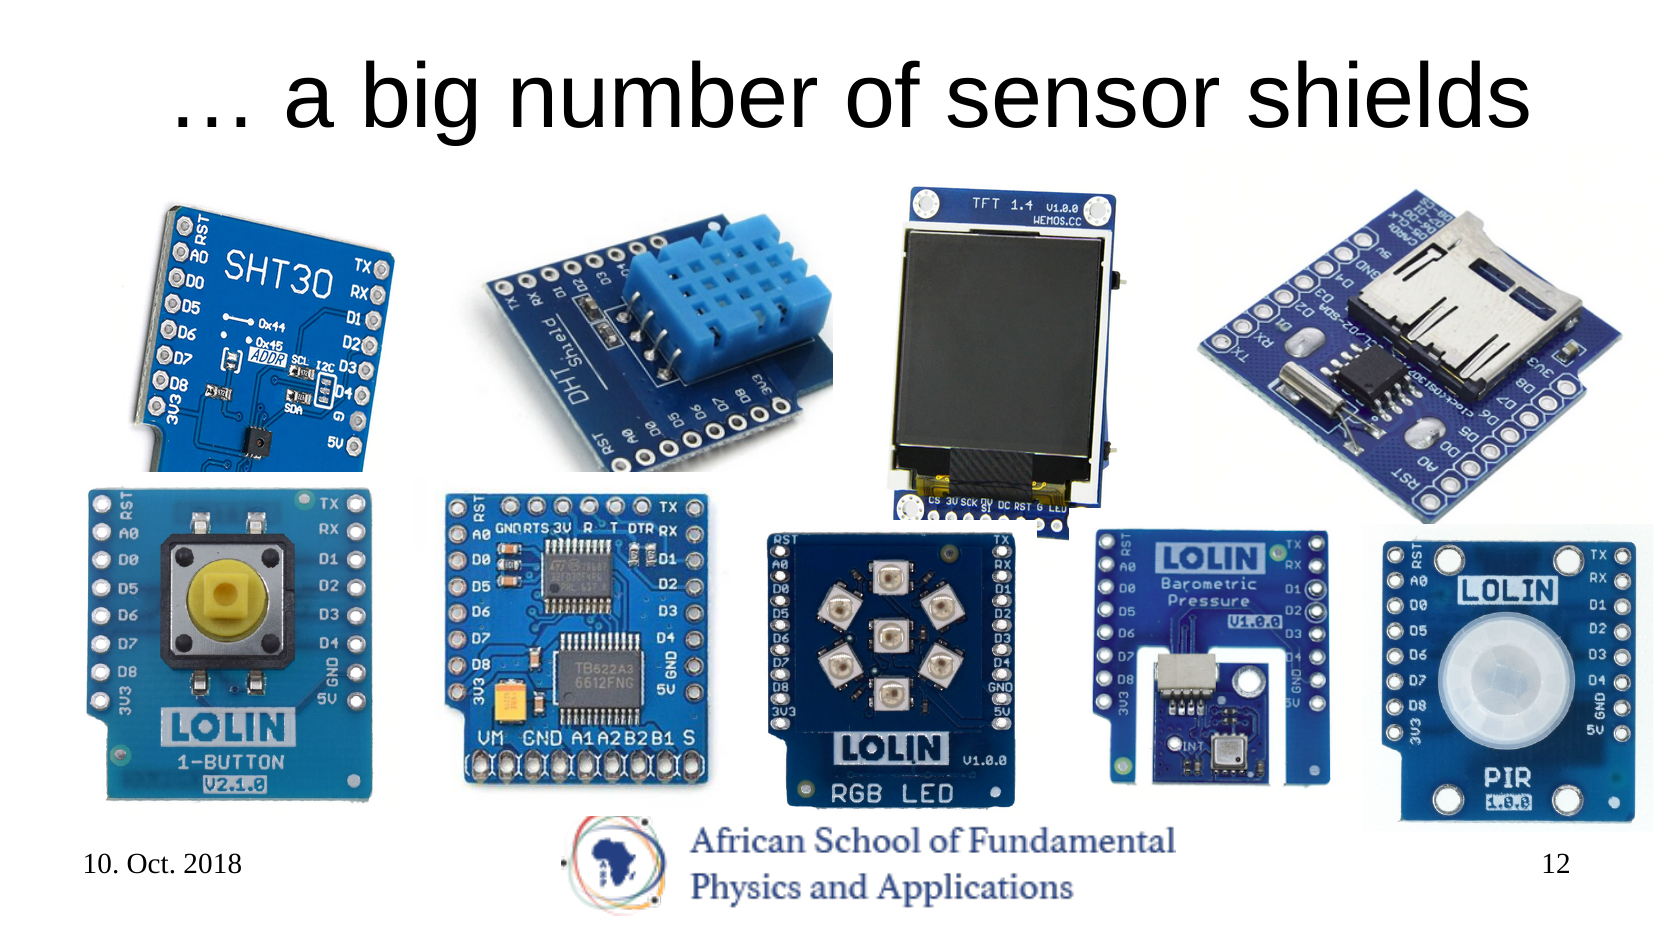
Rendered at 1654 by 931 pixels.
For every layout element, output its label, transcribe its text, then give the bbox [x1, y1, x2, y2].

title … a big number of sensor shields [106, 18, 1595, 174]
picture [67, 147, 1654, 916]
